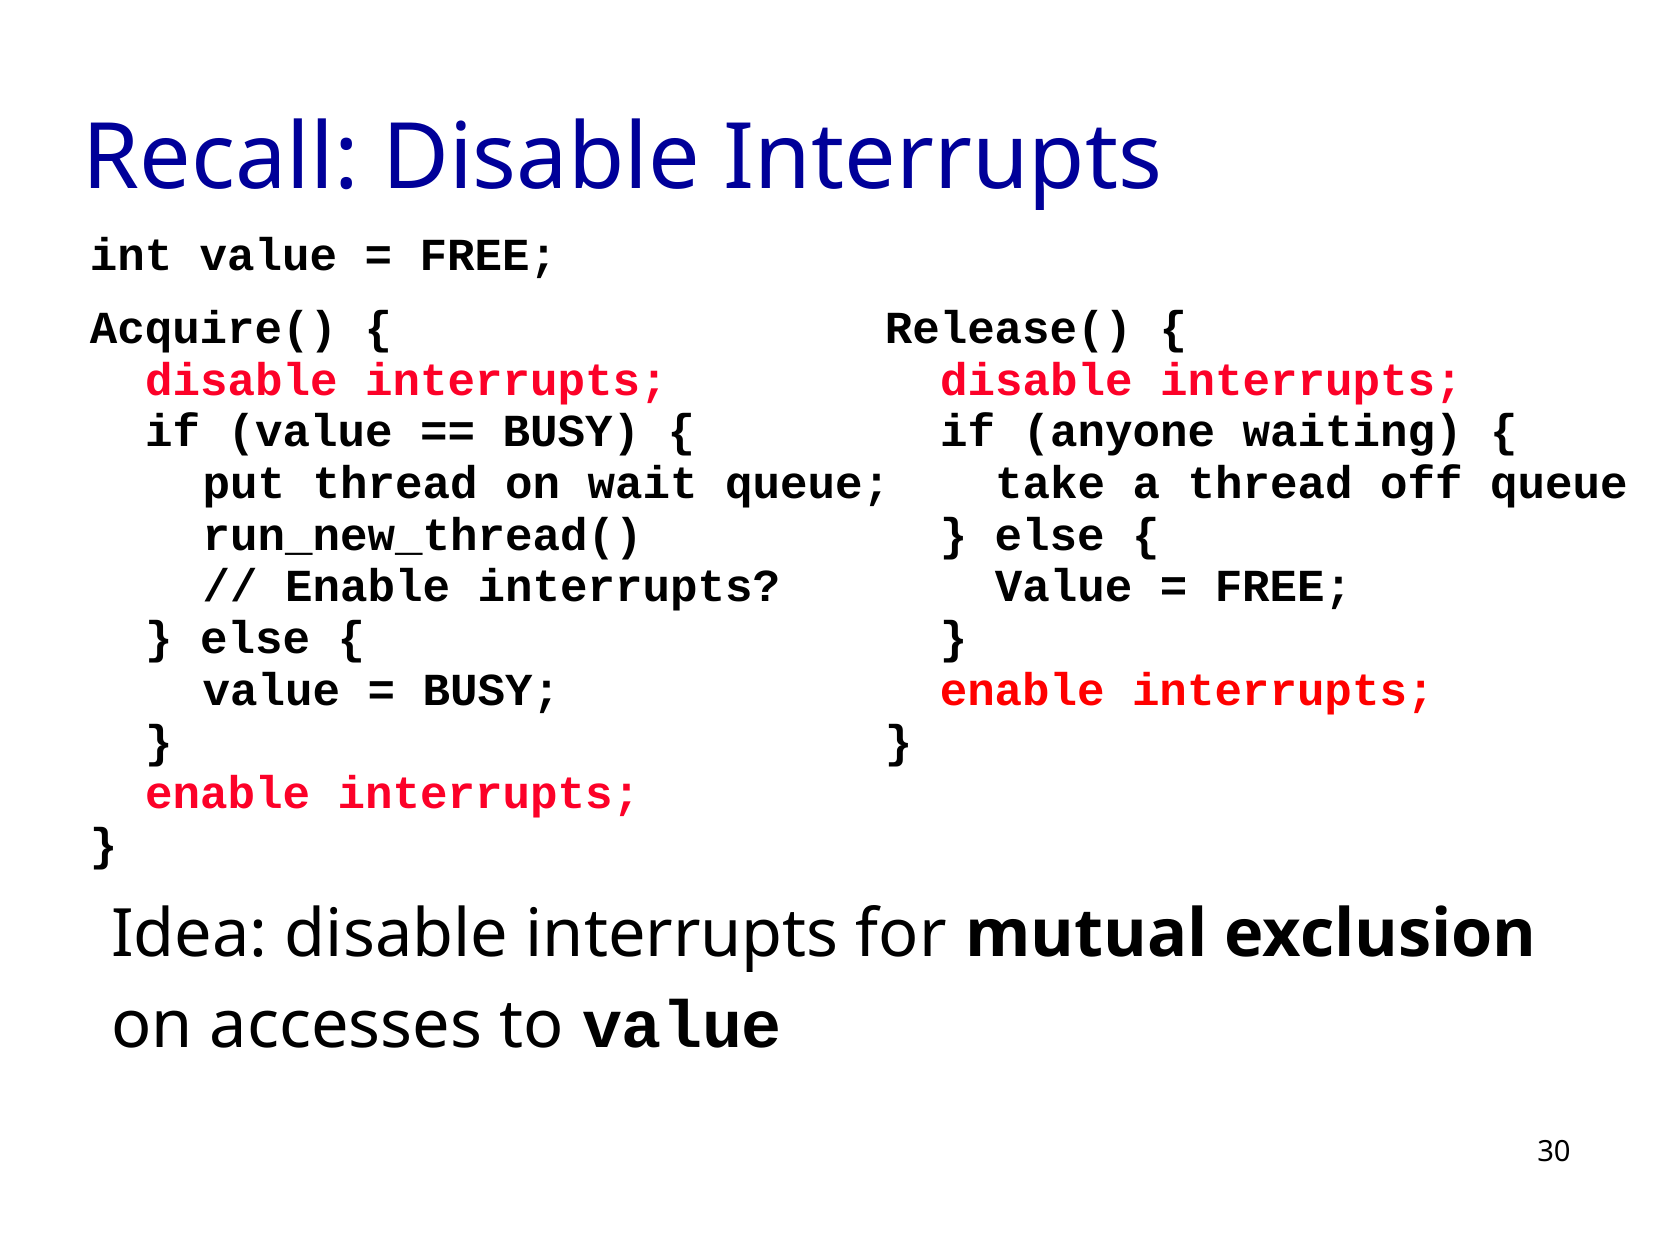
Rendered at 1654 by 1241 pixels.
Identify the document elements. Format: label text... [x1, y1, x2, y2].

text_box Acquire() { disable interrupts; if (value == BUSY) { put thread on wait queue; run_new_thread() // Enable interrupts? } else { value = BUSY; } enable interrupts; } [75, 333, 870, 886]
text_box int value = FREE; [75, 225, 901, 333]
text_box Release() { disable interrupts; if (anyone waiting) { take a thread off queue } else { Value = FREE; } enable interrupts; } [870, 297, 1654, 886]
list Idea: disable interrupts for mutual exclusion on accesses to value [75, 886, 1586, 1081]
title Recall: Disable Interrupts [82, 49, 1571, 257]
